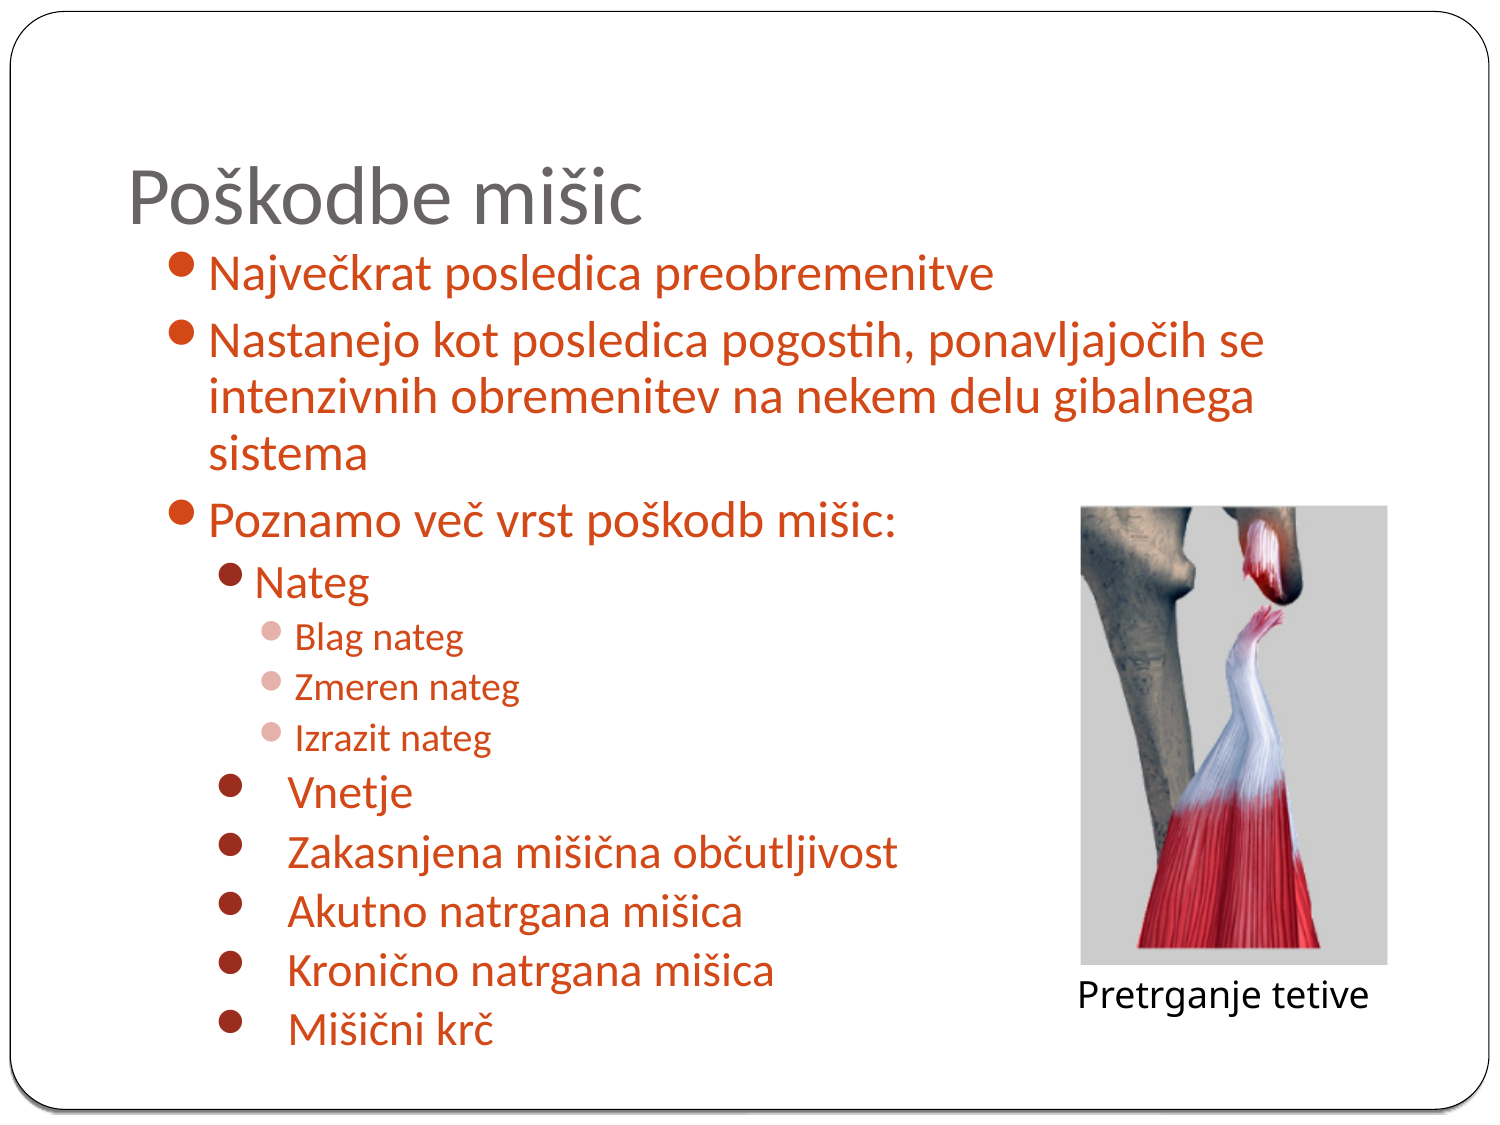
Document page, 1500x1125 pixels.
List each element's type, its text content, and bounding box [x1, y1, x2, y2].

text_box Pretrganje tetive [1062, 964, 1386, 1024]
list Največkrat posledica preobremenitve Nastanejo kot posledica pogostih, ponavljajočih se intenzivnih obremenitev na nekem delu gibalnega sistema Poznamo več vrst poškodb mišic: Nateg Blag nateg Zmeren nateg Izrazit nateg Vnetje Zakasnjena mišična občutljivost Akutno natrgana mišica Kronično natrgana mišica Mišični krč [150, 237, 1425, 1071]
title Poškodbe mišic [112, 131, 1388, 257]
picture [1080, 503, 1388, 965]
